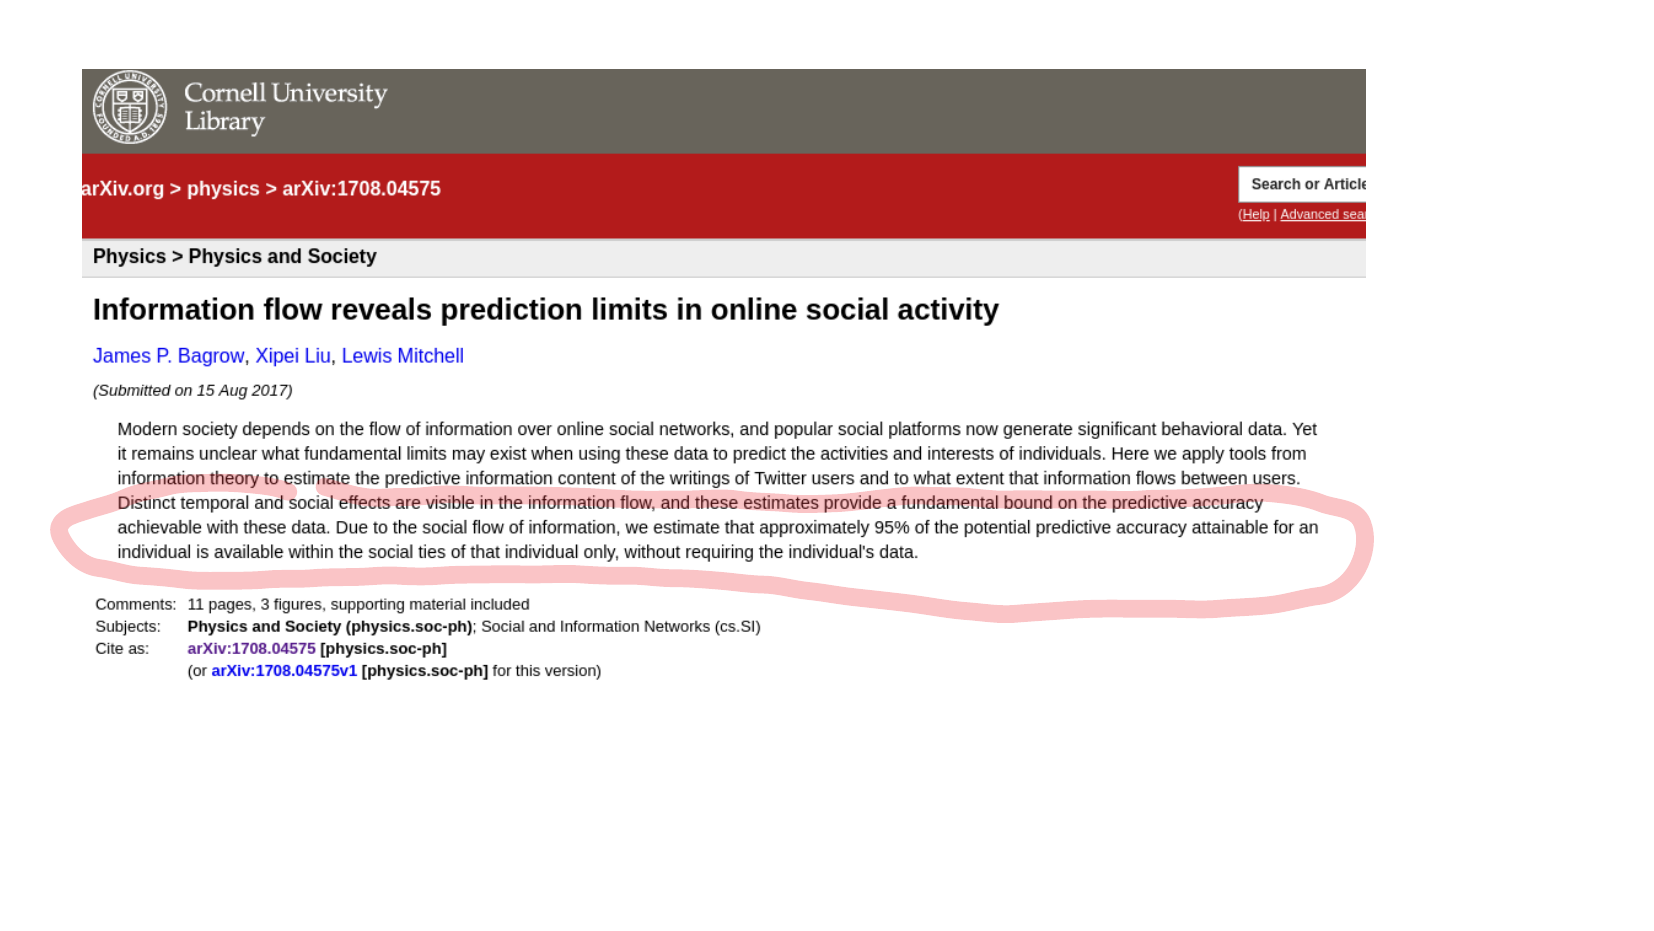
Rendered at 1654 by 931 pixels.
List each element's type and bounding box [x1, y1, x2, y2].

picture [82, 573, 1366, 697]
picture [82, 69, 1366, 605]
